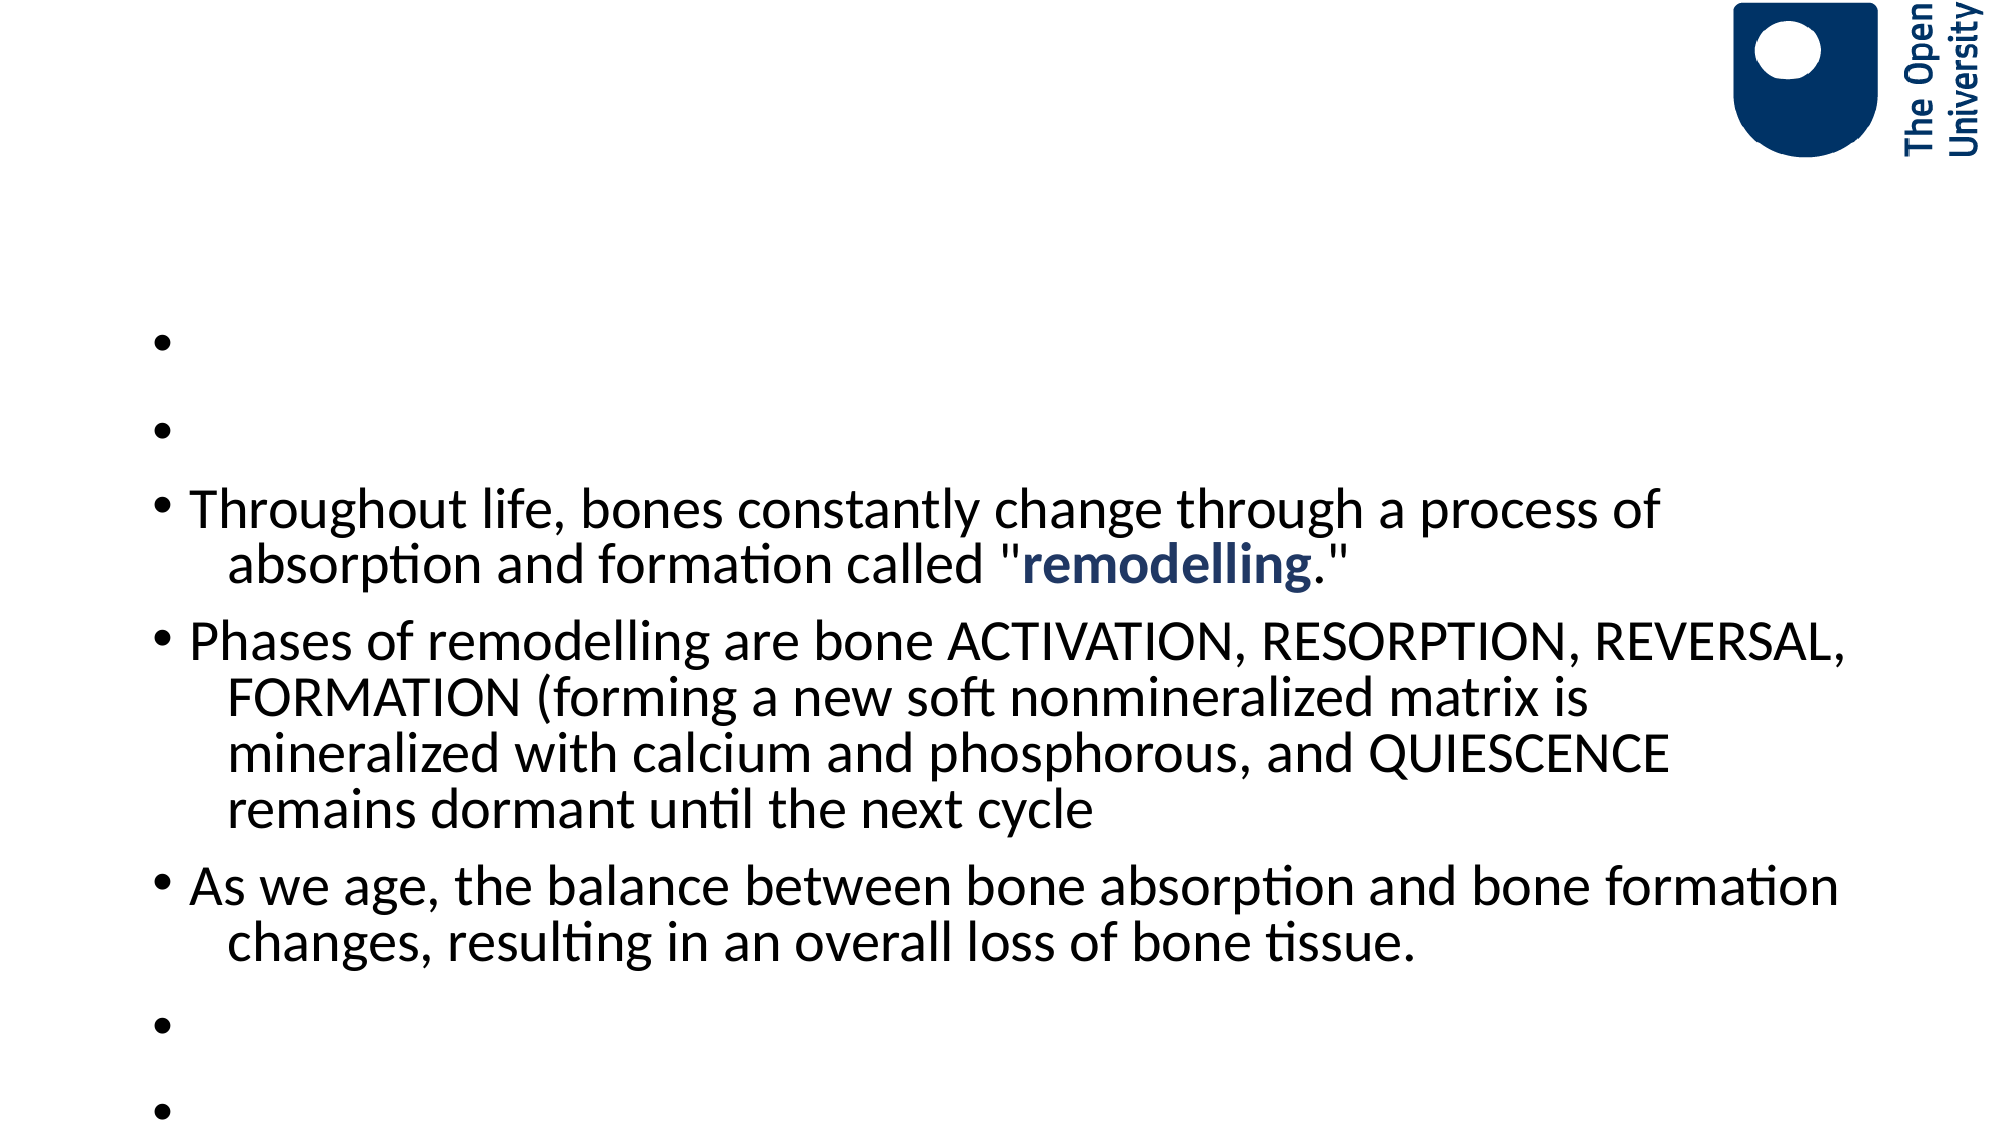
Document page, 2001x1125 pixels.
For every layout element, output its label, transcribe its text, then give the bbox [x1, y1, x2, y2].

list Throughout life, bones constantly change through a process of absorption and formation called "remodelling." Phases of remodelling are bone ACTIVATION, RESORPTION, REVERSAL, FORMATION (forming a new soft nonmineralized matrix is mineralized with calcium and phosphorous, and QUIESCENCE remains dormant until the next cycle As we age, the balance between bone absorption and bone formation changes, resulting in an overall loss of bone tissue. [137, 299, 1863, 1014]
picture [1732, 0, 1986, 159]
